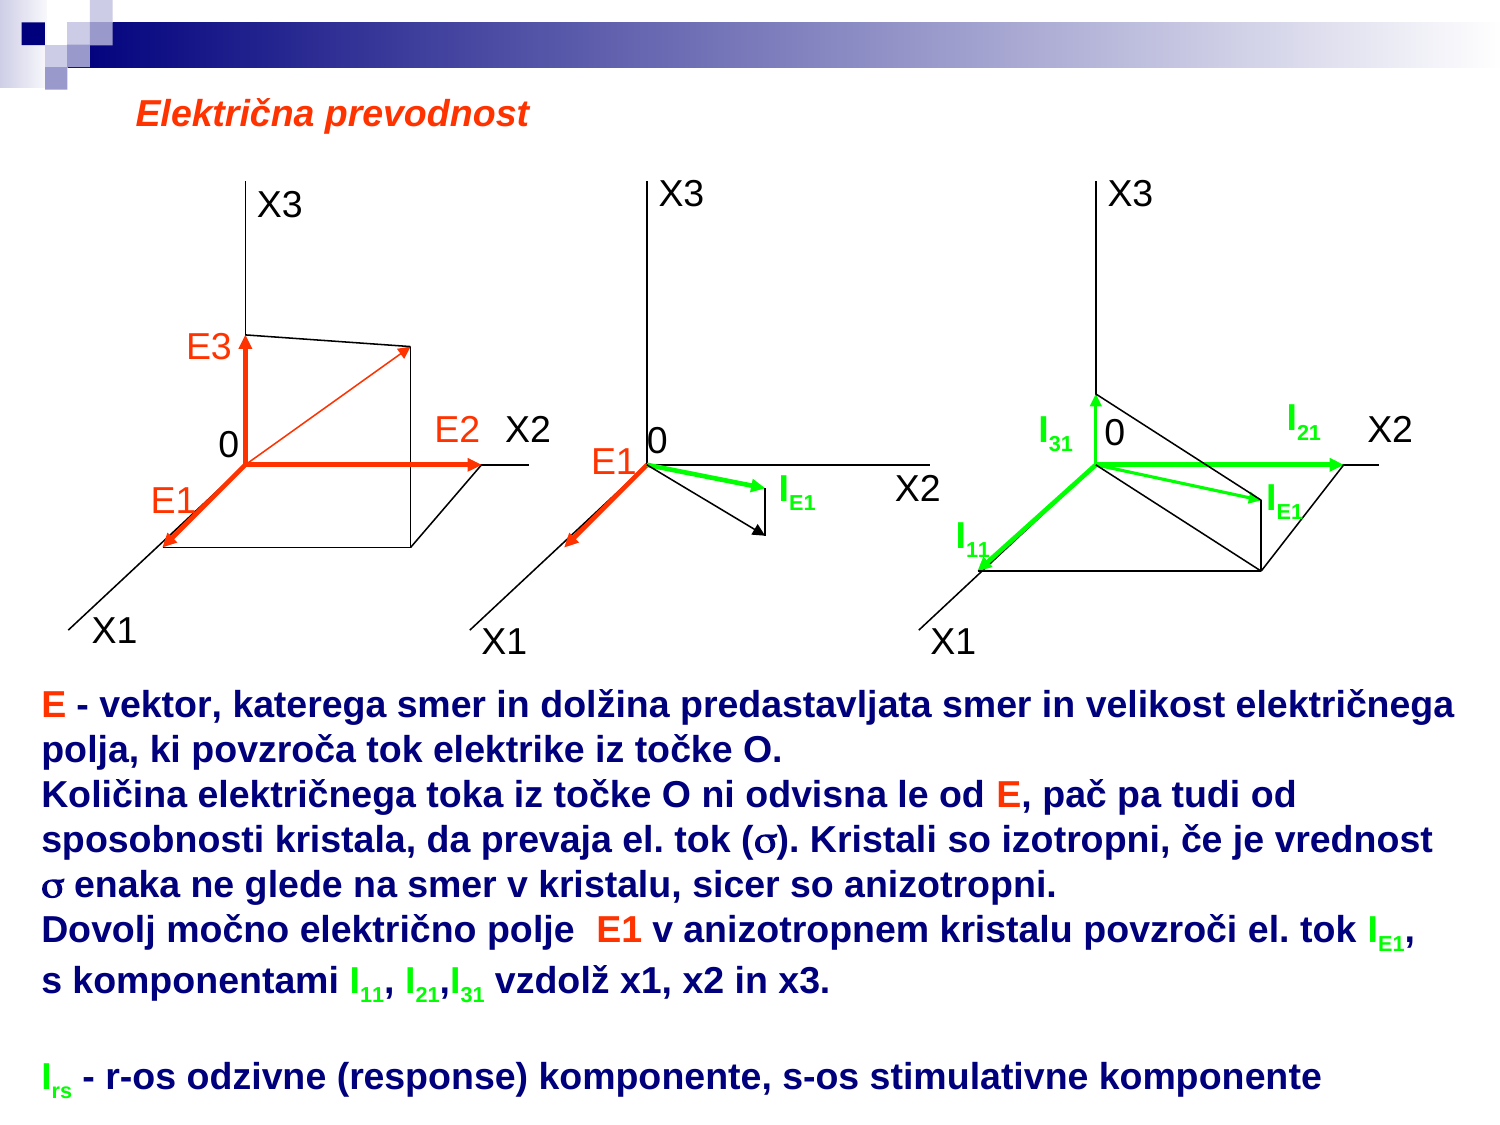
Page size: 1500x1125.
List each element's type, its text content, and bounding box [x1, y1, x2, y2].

text_box E1 [576, 429, 652, 490]
text_box E - vektor, katerega smer in dolžina predastavljata smer in velikost električnega polja, ki povzroča tok elektrike iz točke O. Količina električnega toka iz točke O ni odvisna le od E, pač pa tudi od sposobnosti kristala, da prevaja el. tok (). Kristali so izotropni, če je vrednost  enaka ne glede na smer v kristalu, sicer so anizotropni. Dovolj močno električno polje E1 v anizotropnem kristalu povzroči el. tok IE1, s komponentami I11, I21,I31 vzdolž x1, x2 in x3. Irs - r-os odzivne (response) komponente, s-os stimulativne komponente [26, 672, 1481, 1111]
text_box X1 [915, 609, 992, 671]
text_box E1 [135, 467, 212, 529]
text_box 0 [1089, 400, 1141, 461]
text_box X3 [1092, 160, 1169, 222]
text_box 0 [632, 408, 683, 470]
text_box I31 [1023, 397, 1088, 464]
text_box X2 [490, 397, 566, 458]
text_box X2 [1352, 397, 1429, 458]
text_box X1 [466, 609, 543, 671]
text_box E3 [171, 314, 247, 375]
text_box X3 [242, 187, 318, 234]
text_box X1 [76, 597, 153, 659]
text_box 0 [203, 412, 255, 473]
text_box I21 [1271, 385, 1337, 452]
text_box E2 [419, 397, 490, 458]
text_box X3 [643, 160, 720, 222]
text_box I11 [940, 503, 1006, 570]
text_box IE1 [1251, 464, 1319, 532]
text_box IE1 [763, 456, 831, 523]
text_box X2 [880, 456, 956, 517]
text_box Električna prevodnost [120, 81, 545, 187]
